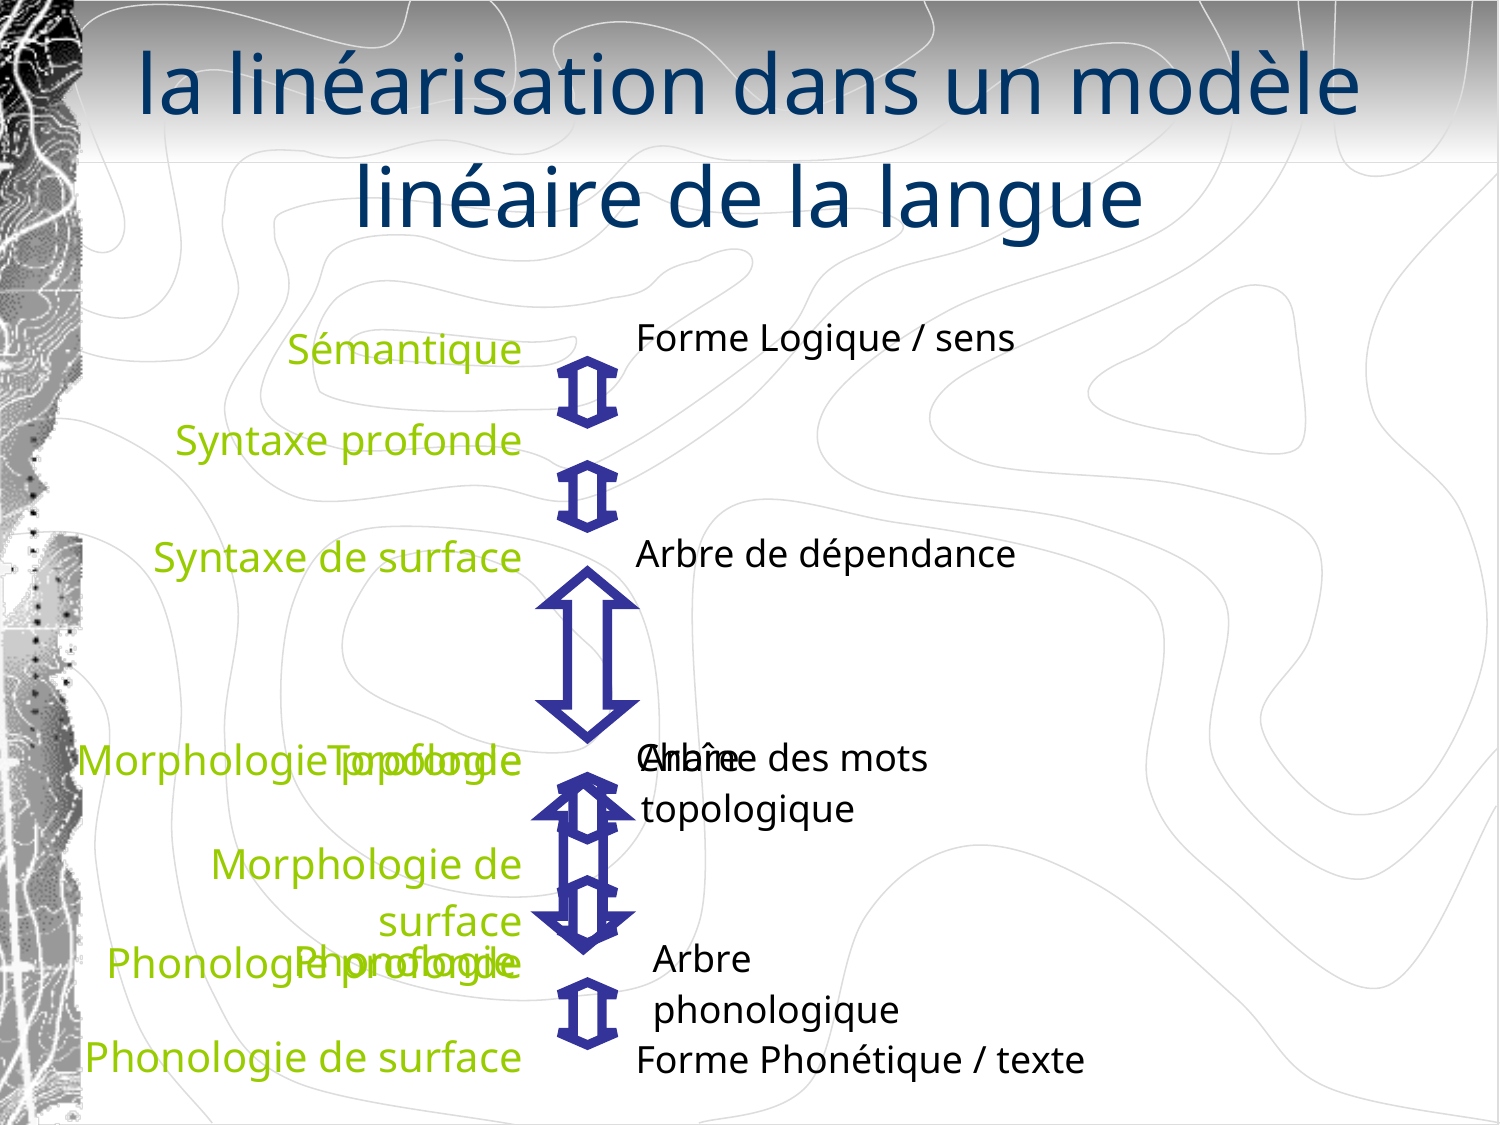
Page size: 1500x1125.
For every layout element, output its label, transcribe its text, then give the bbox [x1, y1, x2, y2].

title la linéarisation dans un modèle linéaire de la langue [75, 31, 1426, 247]
text_box Forme Logique / sens [620, 304, 1156, 404]
text_box Arbre phonologique [638, 924, 1016, 1042]
text_box Phonologie de surface [53, 1020, 538, 1093]
text_box Phonologie profonde [88, 957, 538, 999]
text_box Chaîne des mots [620, 723, 625, 791]
text_box Syntaxe de surface [23, 520, 538, 593]
text_box Sémantique [224, 312, 538, 385]
text_box Forme Phonétique / texte [620, 1025, 1158, 1125]
text_box Phonologie [0, 924, 532, 997]
text_box Arbre topologique [625, 723, 974, 841]
text_box Syntaxe profonde [124, 403, 538, 476]
text_box Morphologie de surface [61, 827, 538, 957]
text_box Topologie [6, 722, 538, 796]
text_box Arbre de dépendance [620, 519, 1076, 586]
